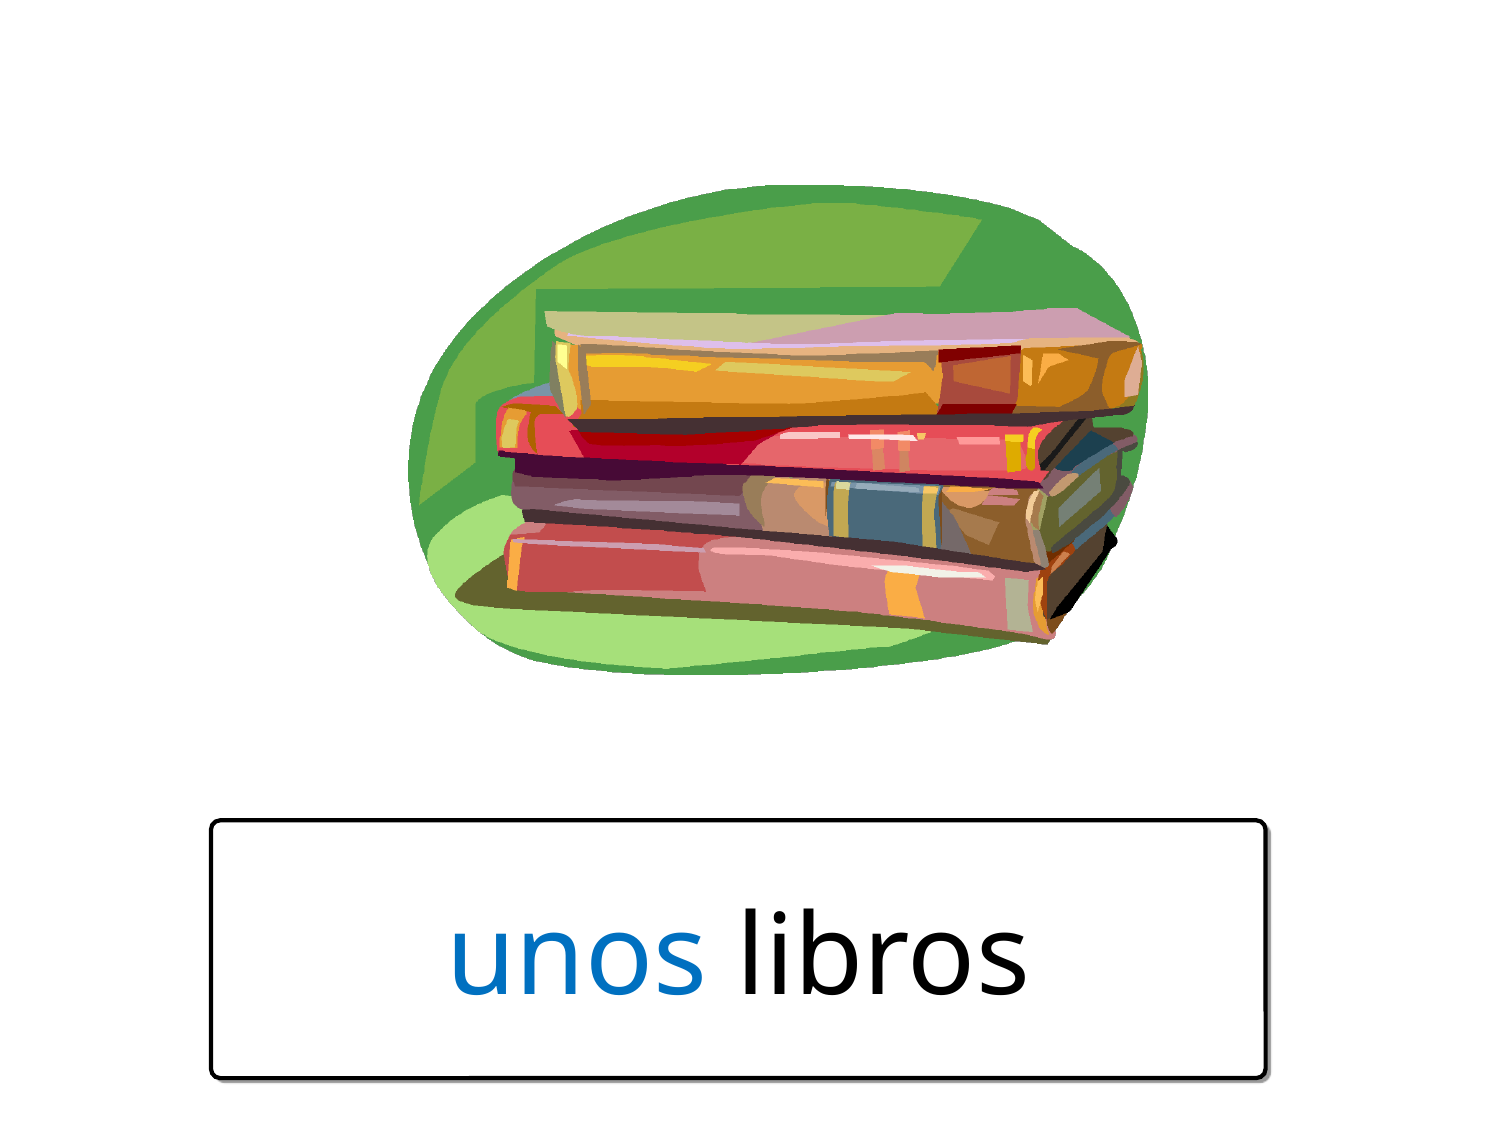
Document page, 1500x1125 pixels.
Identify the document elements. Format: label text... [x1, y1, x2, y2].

picture [398, 175, 1157, 684]
text_box unos libros [210, 820, 1266, 1079]
